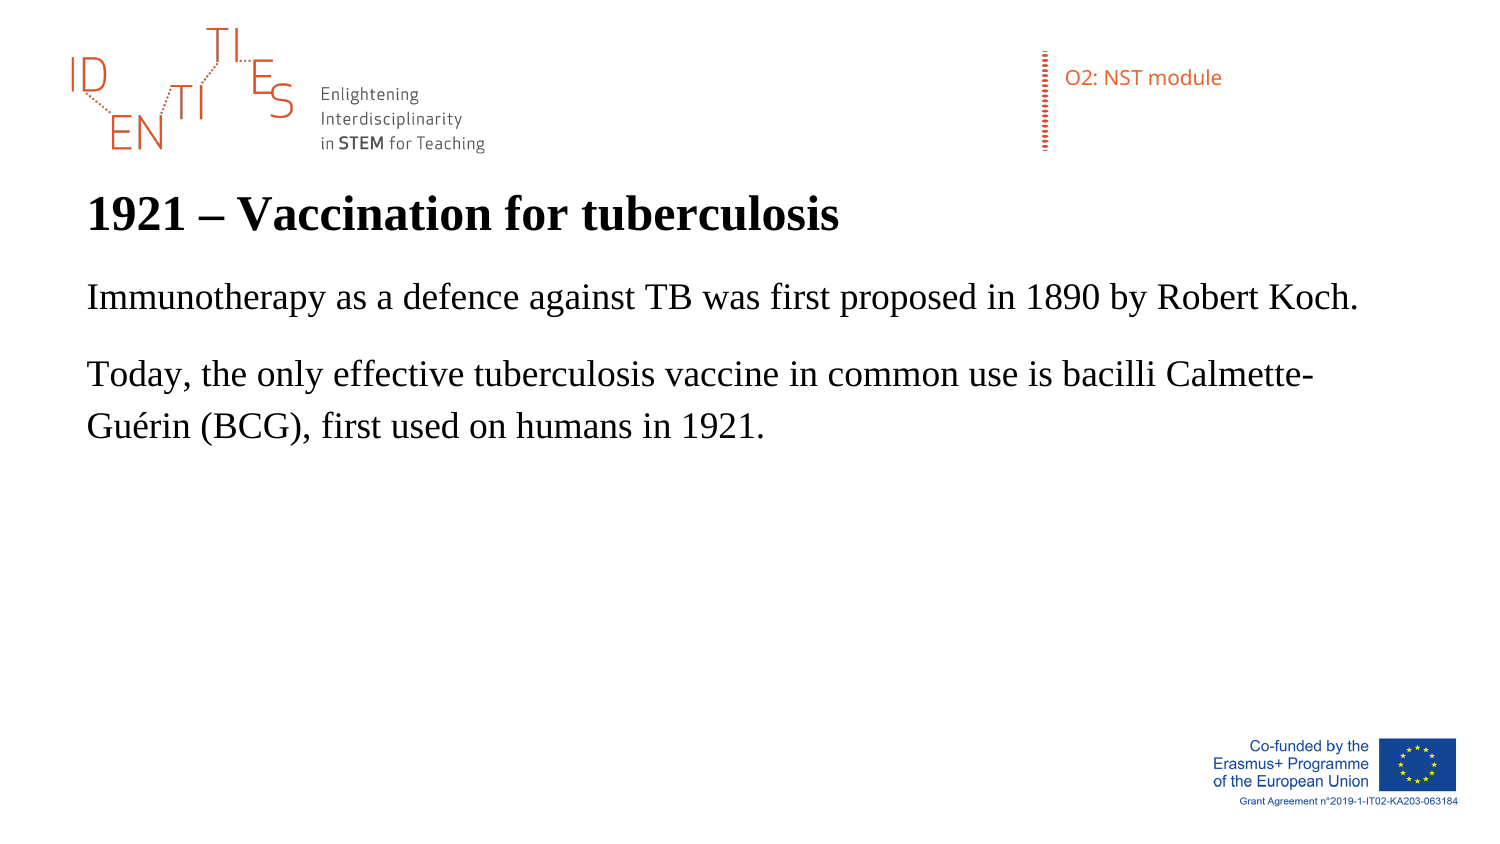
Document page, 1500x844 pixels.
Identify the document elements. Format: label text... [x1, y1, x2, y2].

picture [1208, 735, 1459, 810]
text_box O2: NST module [1051, 57, 1472, 139]
picture [1042, 51, 1051, 151]
text_box 1921 – Vaccination for tuberculosis Immunotherapy as a defence against TB was first proposed in 1890 by Robert Koch. Today, the only effective tuberculosis vaccine in common use is bacilli Calmette-Guérin (BCG), first used on humans in 1921. [71, 156, 1415, 527]
picture [71, 24, 485, 157]
